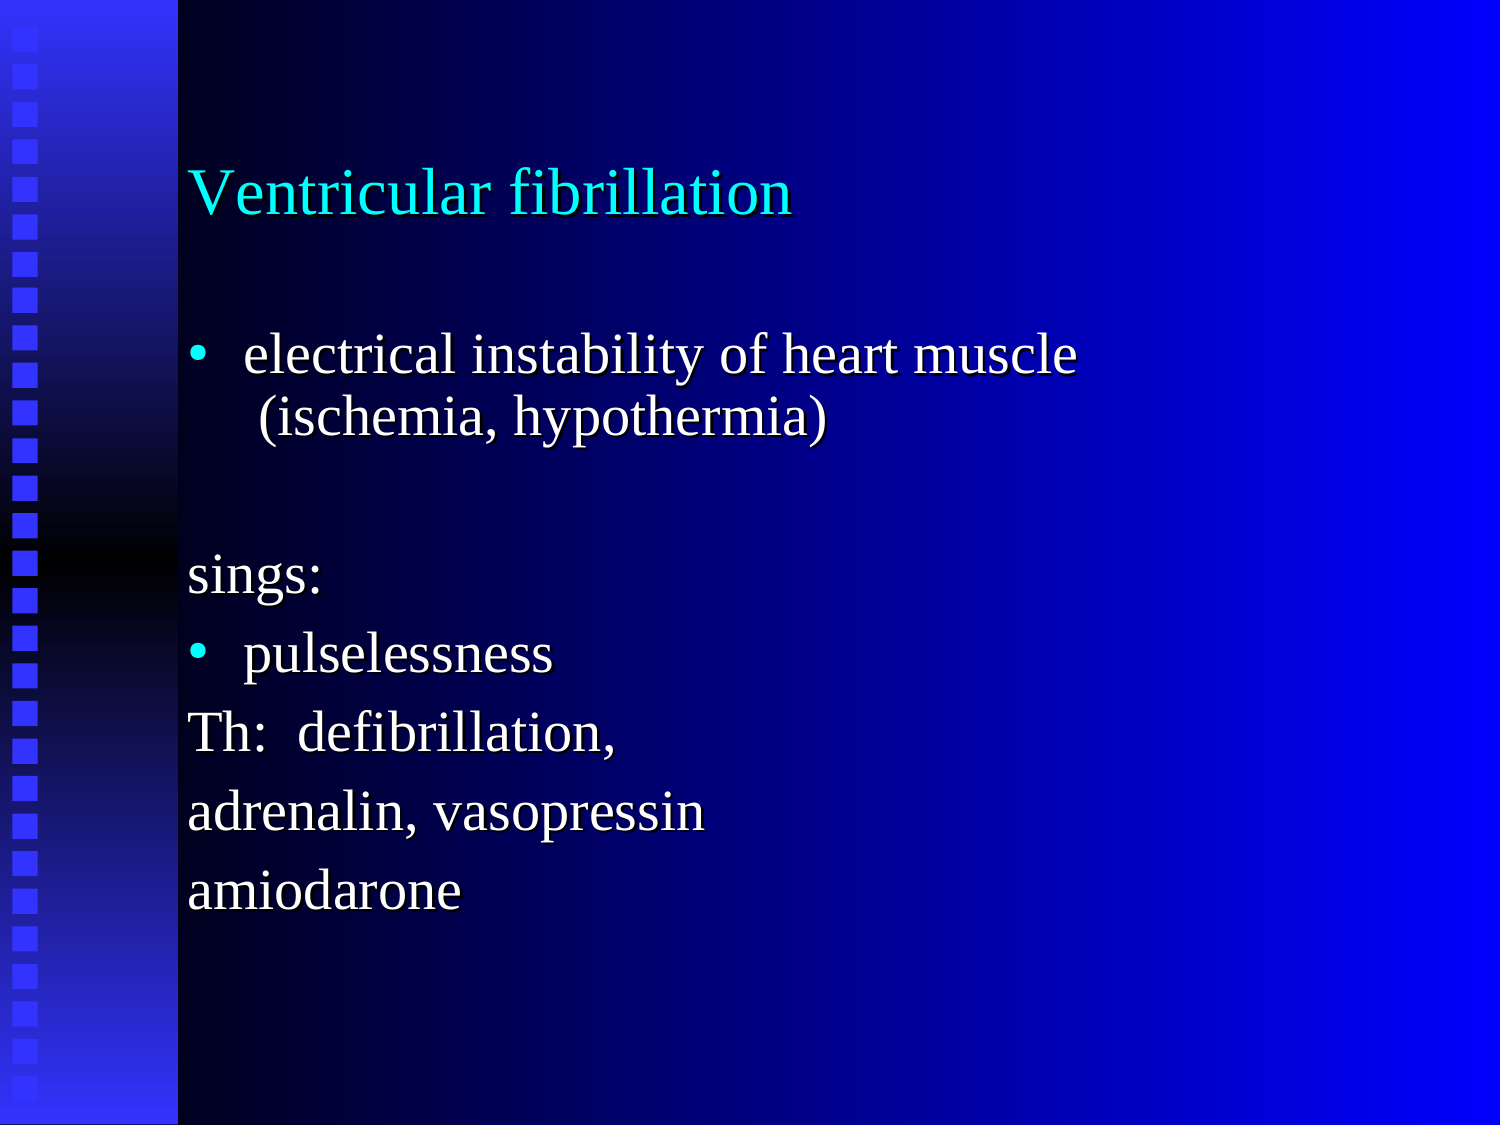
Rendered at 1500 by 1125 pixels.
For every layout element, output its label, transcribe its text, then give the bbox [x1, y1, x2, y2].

list electrical instability of heart muscle (ischemia, hypothermia) sings: pulselessness Th: defibrillation, adrenalin, vasopressin amiodarone [187, 324, 1463, 1001]
title Ventricular fibrillation [187, 99, 1463, 288]
